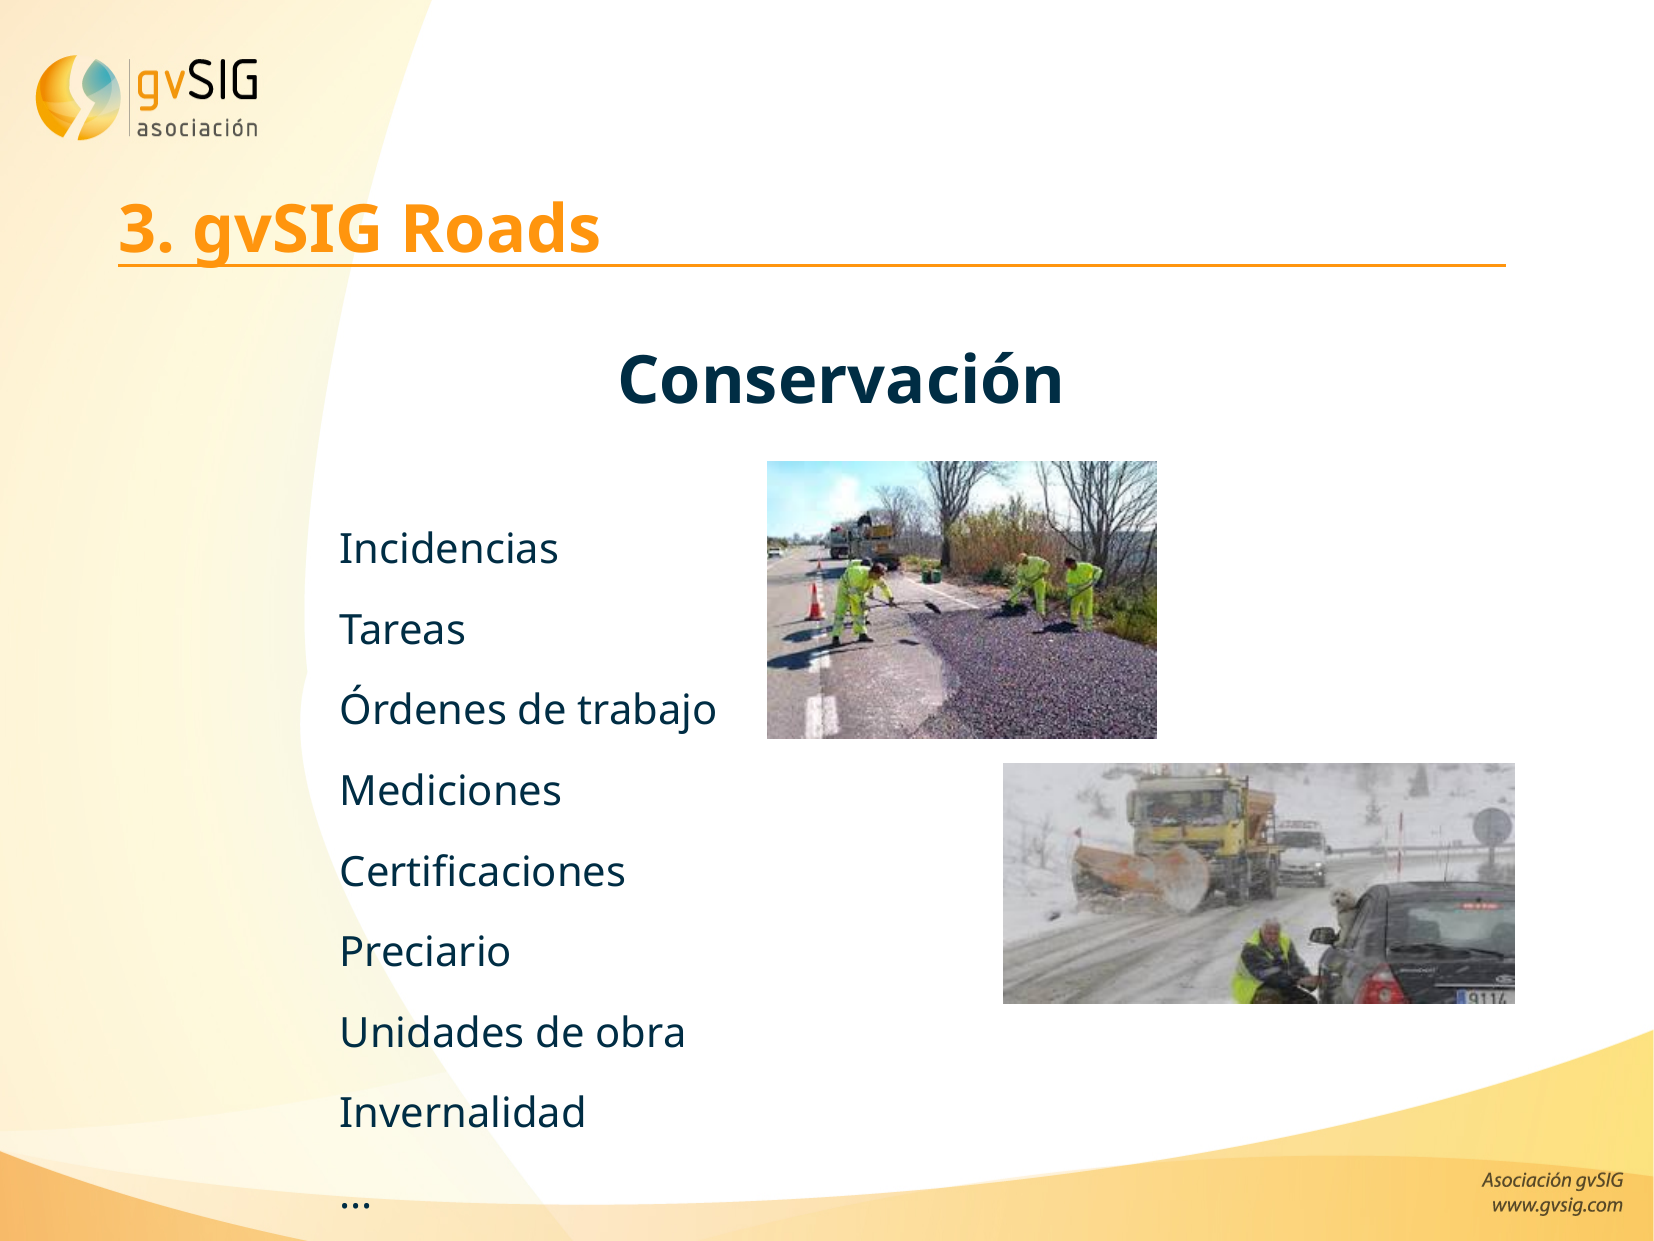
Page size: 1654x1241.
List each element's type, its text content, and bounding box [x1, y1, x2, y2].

title 3. gvSIG Roads [118, 177, 1607, 276]
picture [0, 0, 1654, 1241]
text_box Incidencias Tareas Órdenes de trabajo Mediciones Certificaciones Preciario Unidades de obra Invernalidad ... [324, 430, 1411, 1149]
text_box Conservación [206, 324, 1477, 576]
